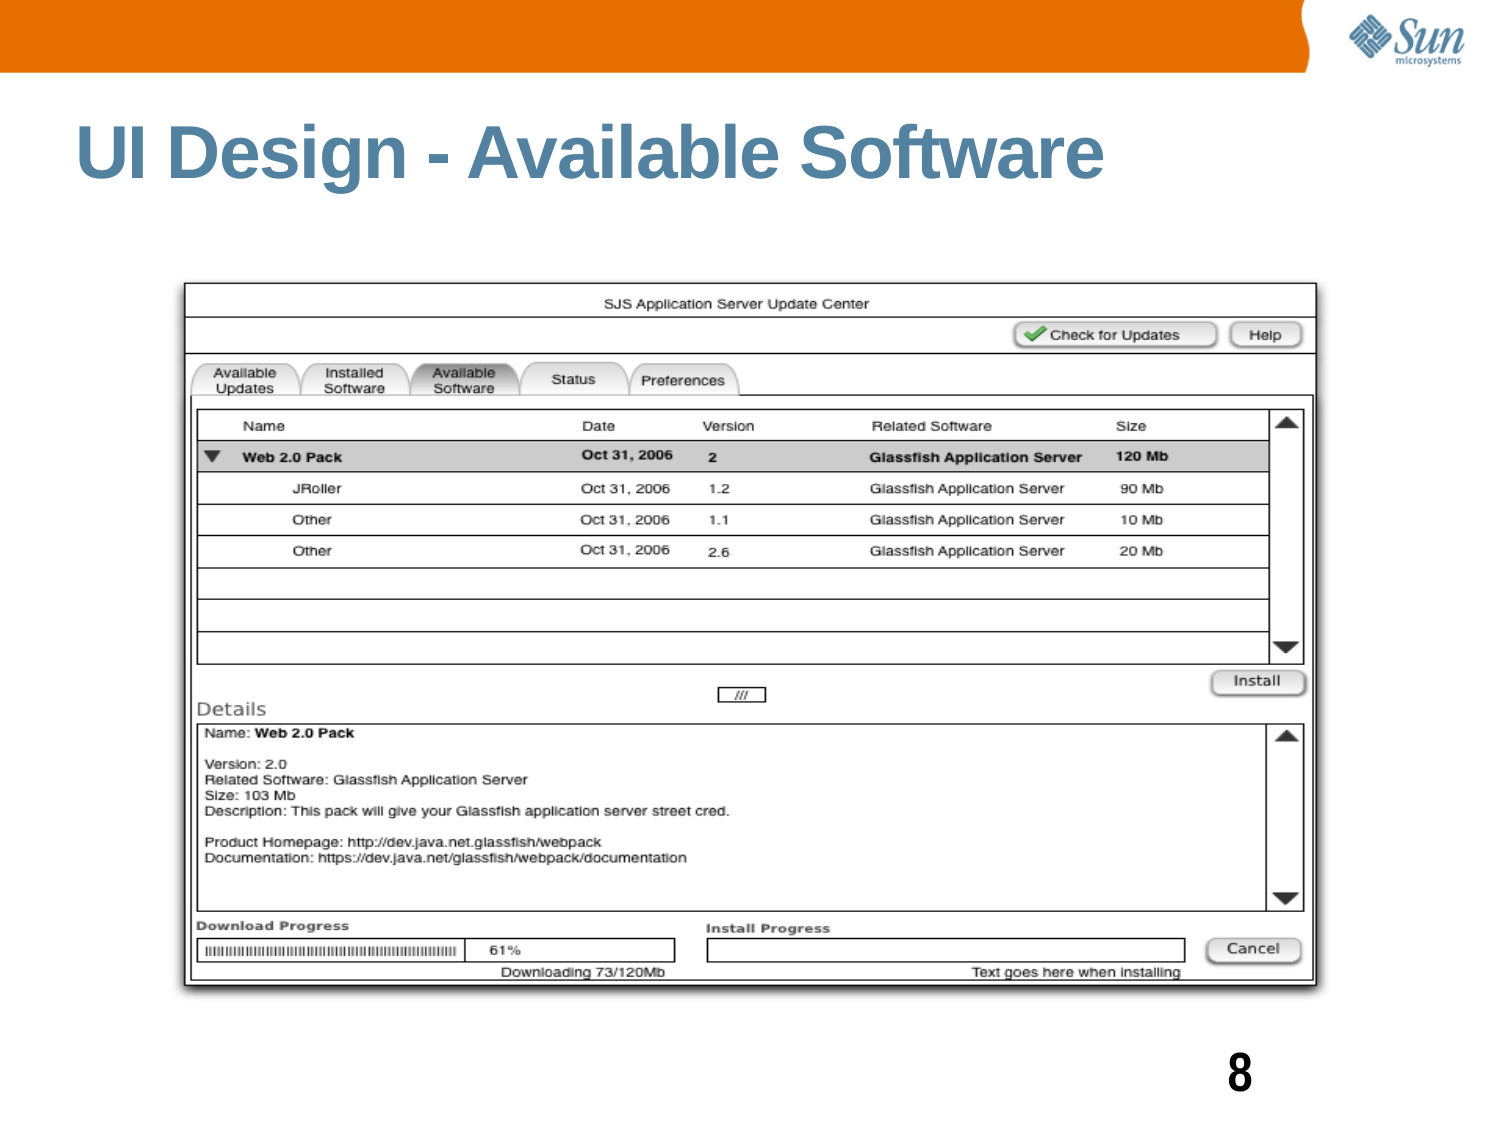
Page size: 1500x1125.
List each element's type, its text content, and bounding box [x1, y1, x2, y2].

title UI Design - Available Software [75, 117, 1438, 232]
picture [0, 0, 1500, 75]
picture [153, 262, 1347, 1016]
